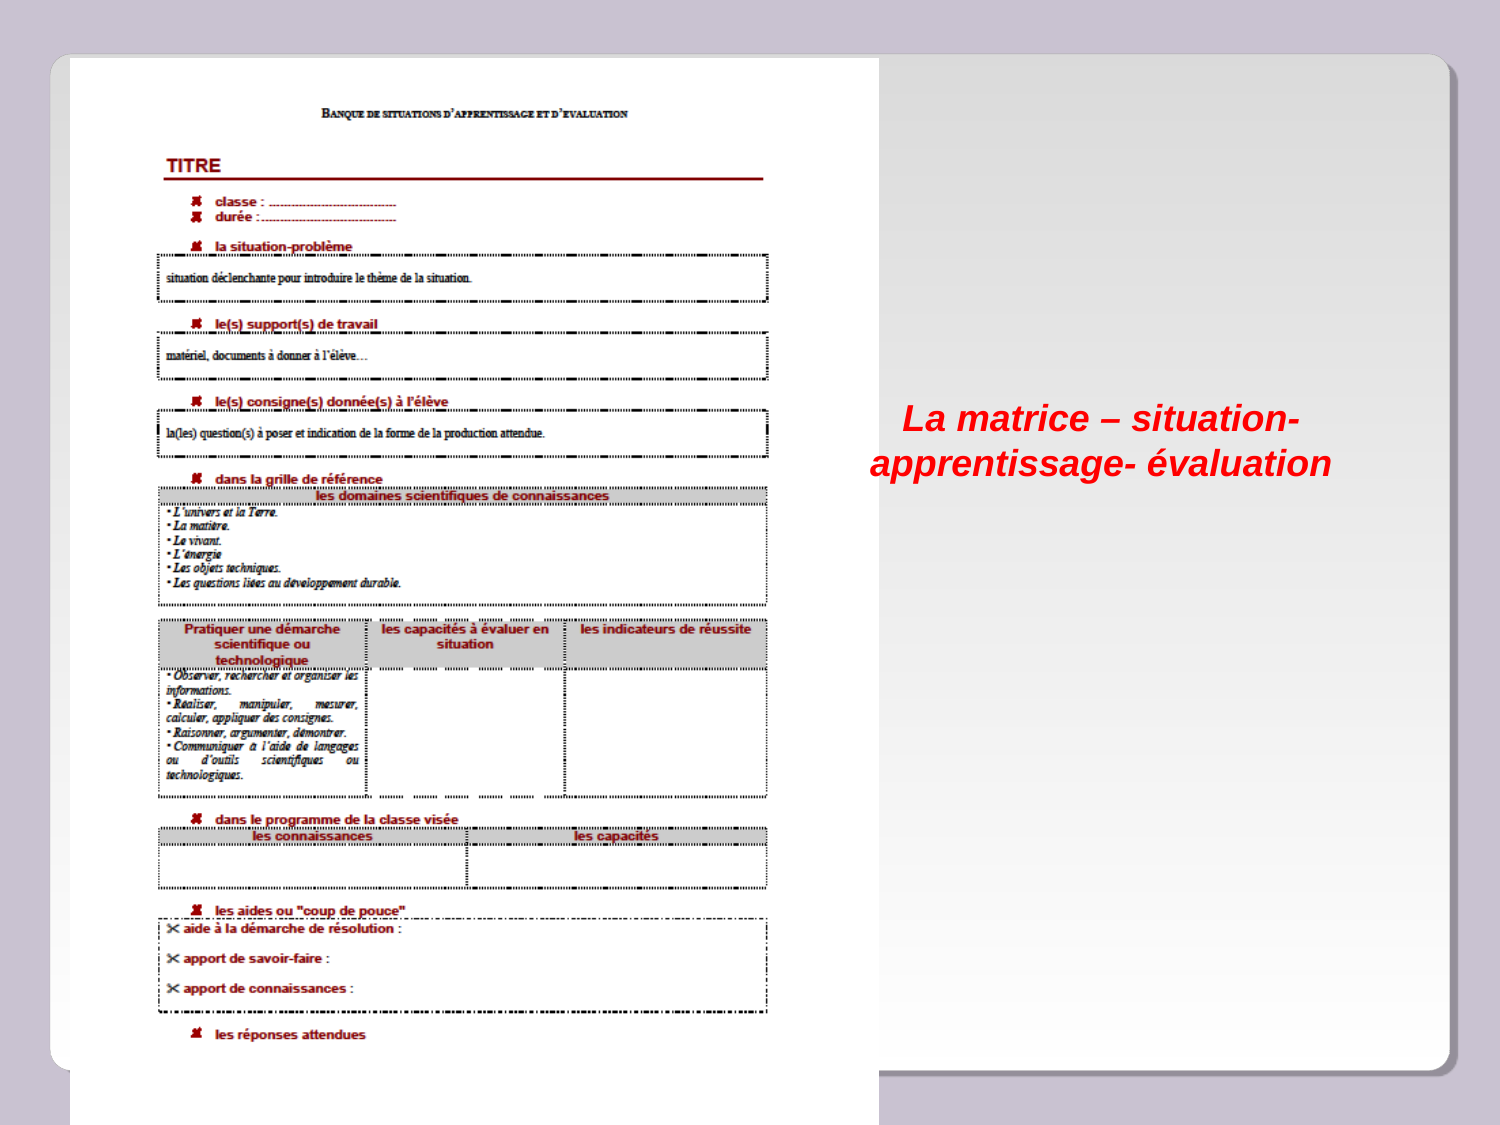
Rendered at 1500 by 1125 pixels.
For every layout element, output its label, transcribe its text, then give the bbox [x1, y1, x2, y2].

chart [70, 58, 879, 1125]
text_box La matrice – situation- apprentissage- évaluation [808, 386, 1395, 493]
